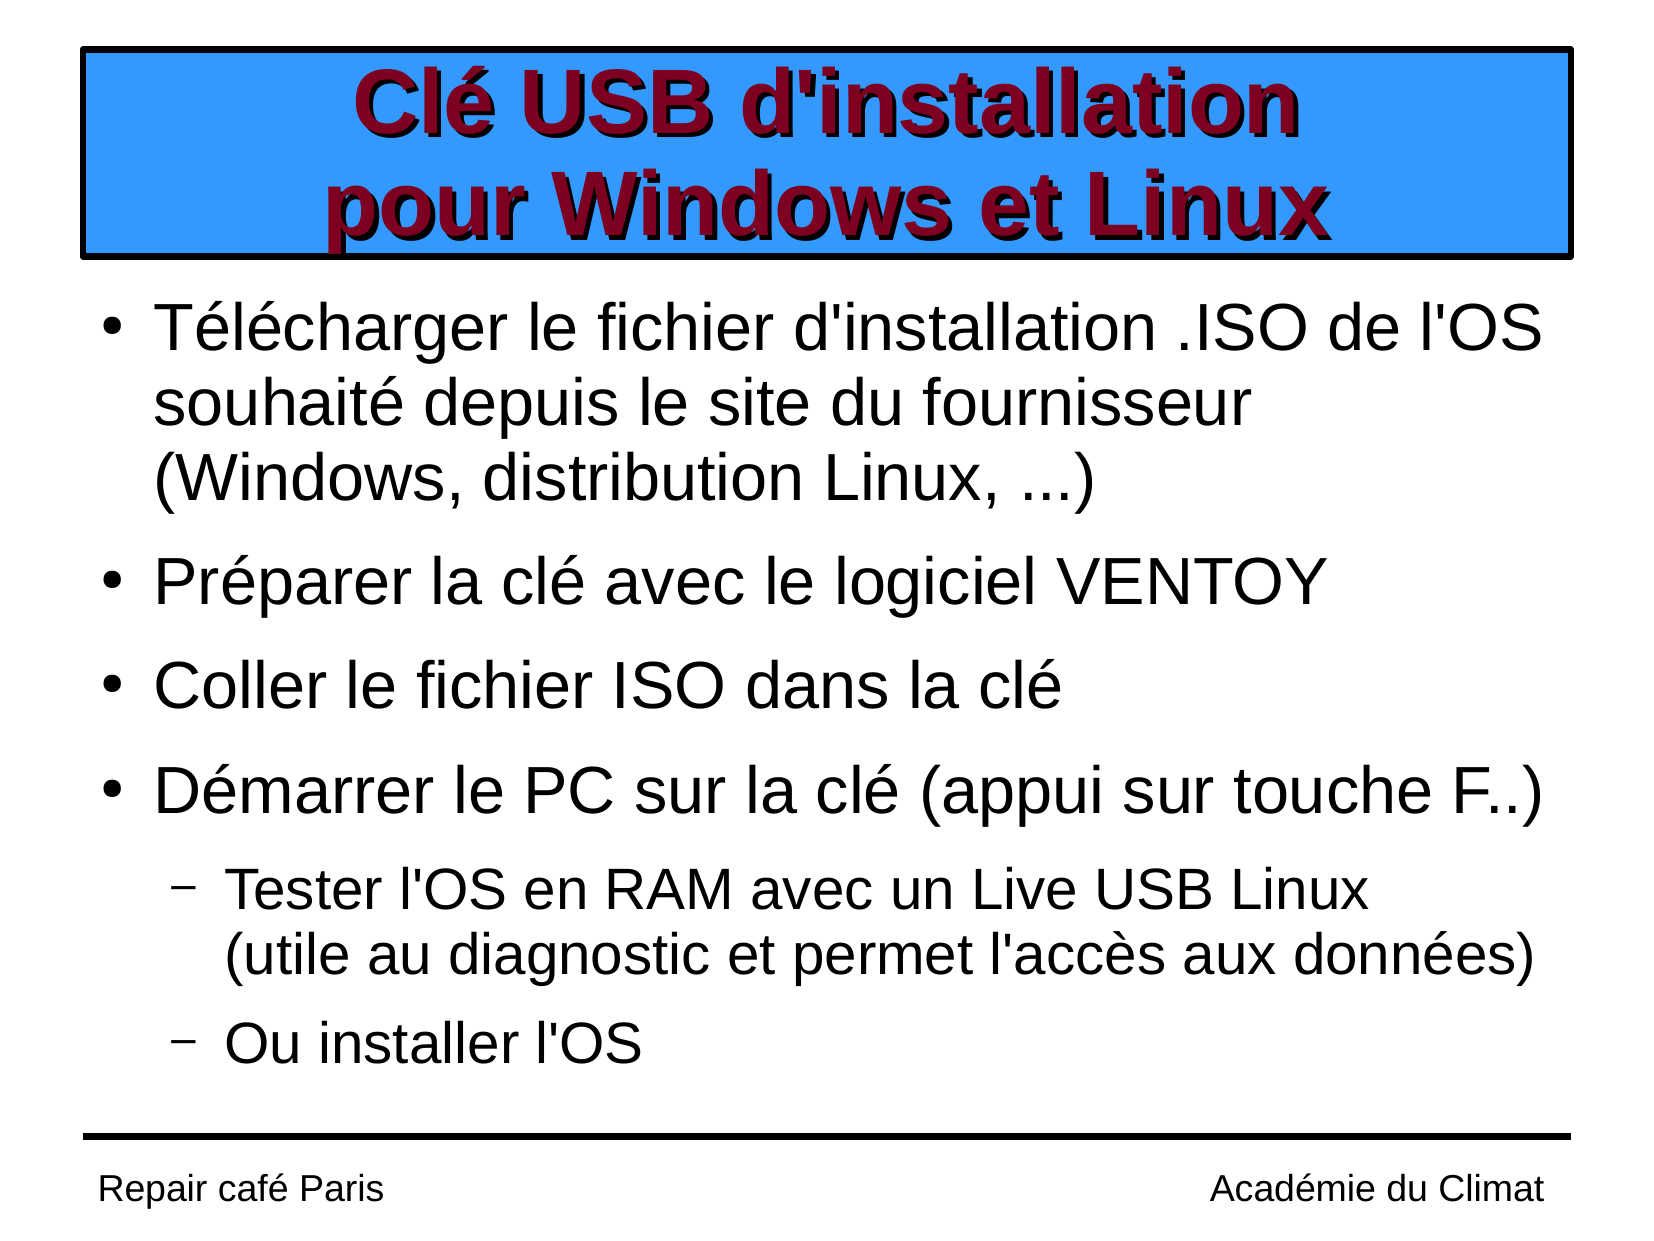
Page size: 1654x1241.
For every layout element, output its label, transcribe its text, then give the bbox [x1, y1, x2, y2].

list Télécharger le fichier d'installation .ISO de l'OS souhaité depuis le site du fournisseur (Windows, distribution Linux, ...) Préparer la clé avec le logiciel VENTOY Coller le fichier ISO dans la clé Démarrer le PC sur la clé (appui sur touche F..) Tester l'OS en RAM avec un Live USB Linux (utile au diagnostic et permet l'accès aux données) Ou installer l'OS [82, 290, 1571, 1076]
text_box Repair café Paris Académie du Climat [82, 1160, 1571, 1217]
title Clé USB d'installation pour Windows et Linux [82, 49, 1571, 257]
